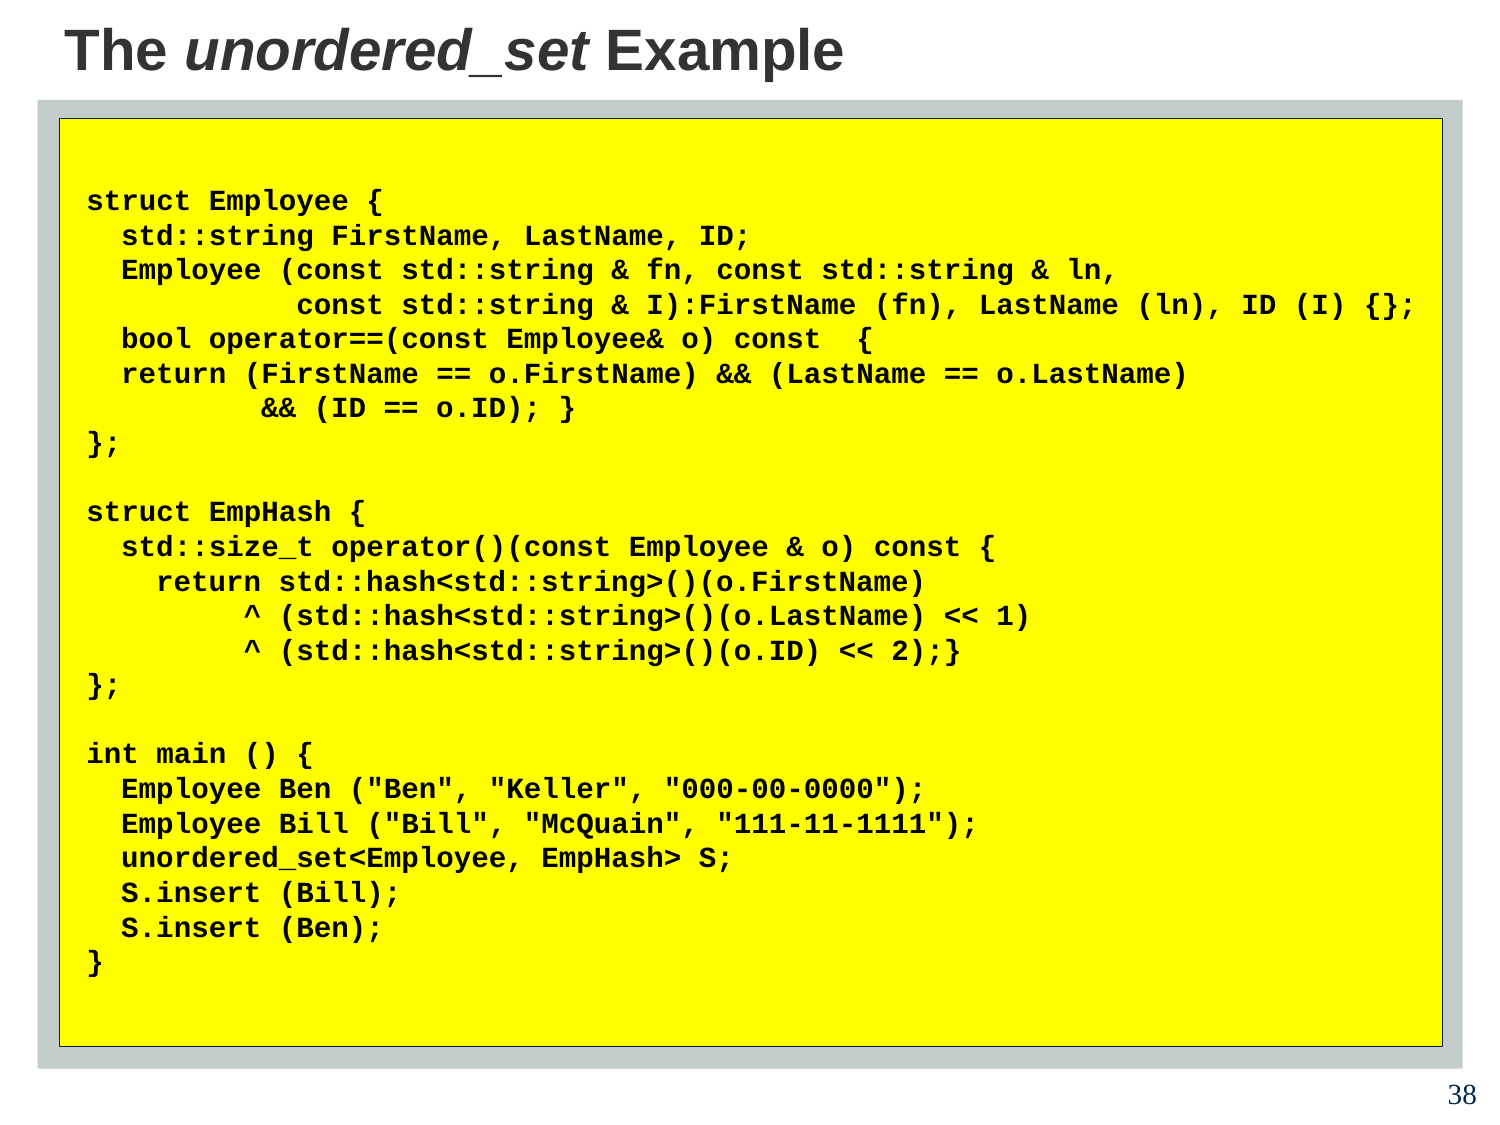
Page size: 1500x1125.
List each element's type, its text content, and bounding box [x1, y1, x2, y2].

text_box struct Employee { std::string FirstName, LastName, ID; Employee (const std::string & fn, const std::string & ln, const std::string & I):FirstName (fn), LastName (ln), ID (I) {}; bool operator==(const Employee& o) const { return (FirstName == o.FirstName) && (LastName == o.LastName) && (ID == o.ID); } }; struct EmpHash { std::size_t operator()(const Employee & o) const { return std::hash<std::string>()(o.FirstName) ^ (std::hash<std::string>()(o.LastName) << 1) ^ (std::hash<std::string>()(o.ID) << 2);} }; int main () { Employee Ben ("Ben", "Keller", "000-00-0000"); Employee Bill ("Bill", "McQuain", "111-11-1111"); unordered_set<Employee, EmpHash> S; S.insert (Bill); S.insert (Ben); } [59, 118, 1443, 1047]
list [37, 99, 1463, 1069]
title The unordered_set Example [50, 0, 1450, 91]
